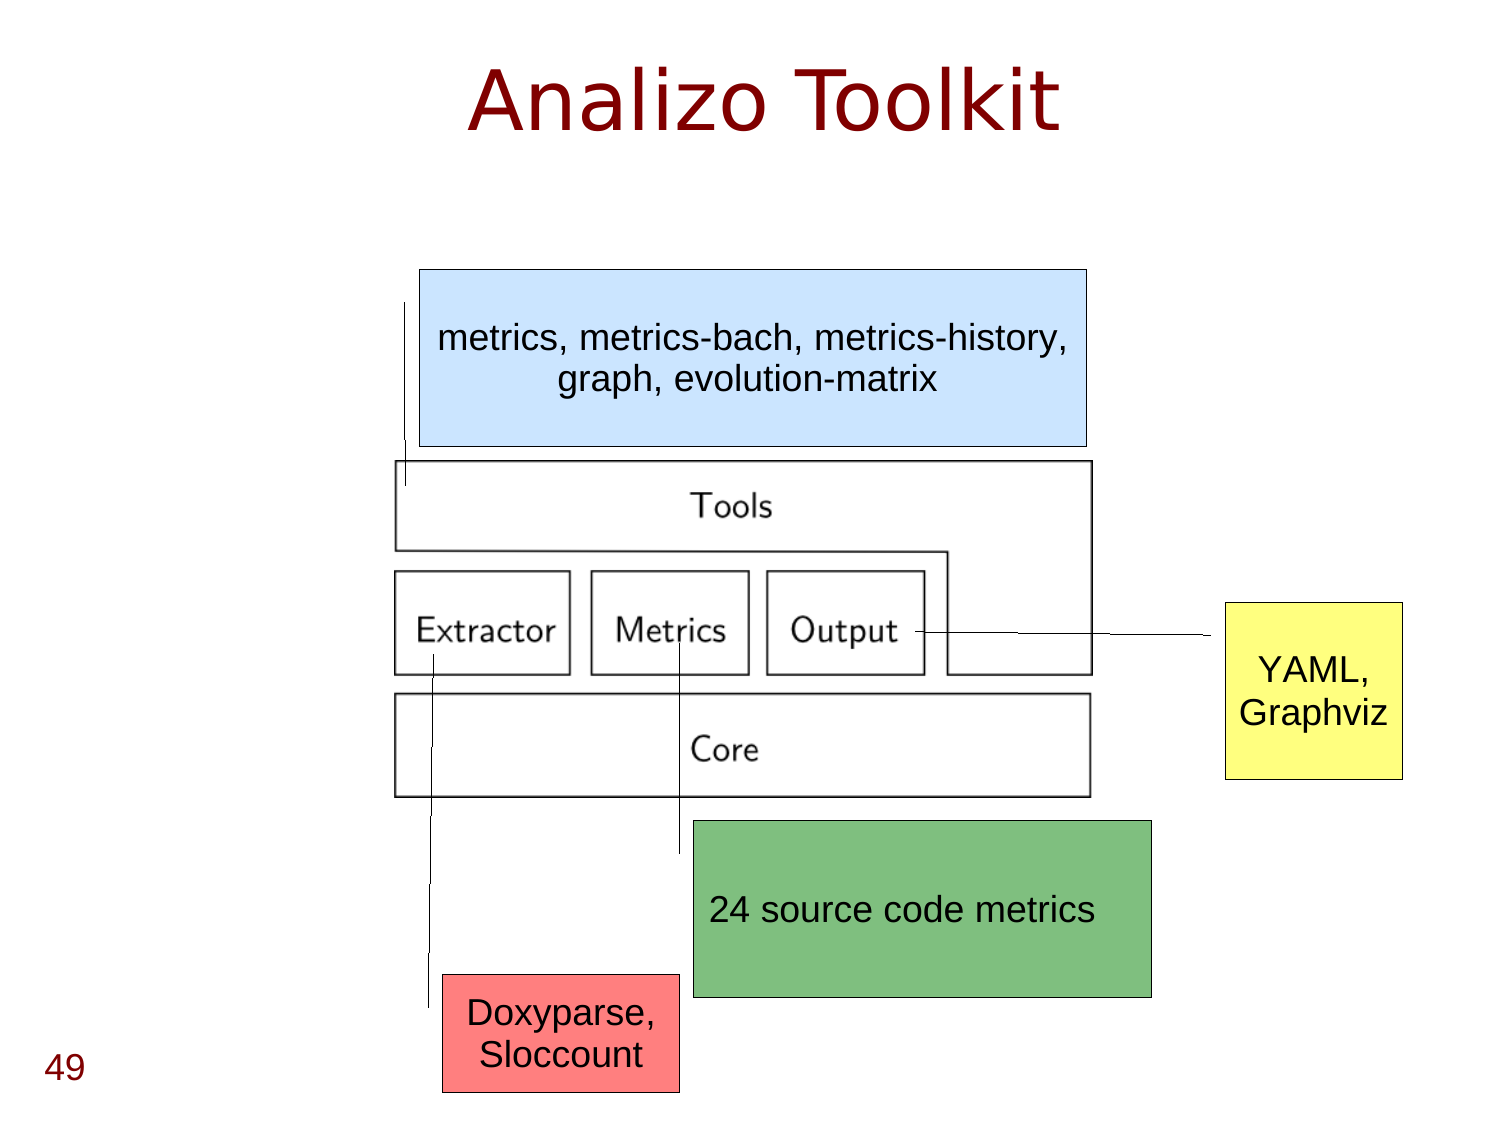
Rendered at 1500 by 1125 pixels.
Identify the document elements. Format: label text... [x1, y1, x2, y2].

text_box Doxyparse, Sloccount [443, 974, 679, 1093]
text_box metrics, metrics-bach, metrics-history, graph, evolution-matrix [419, 269, 1087, 446]
picture [394, 460, 1093, 798]
text_box YAML, Graphviz [1225, 602, 1403, 779]
text_box 24 source code metrics [694, 821, 1152, 998]
title Analizo Toolkit [70, 27, 1459, 178]
